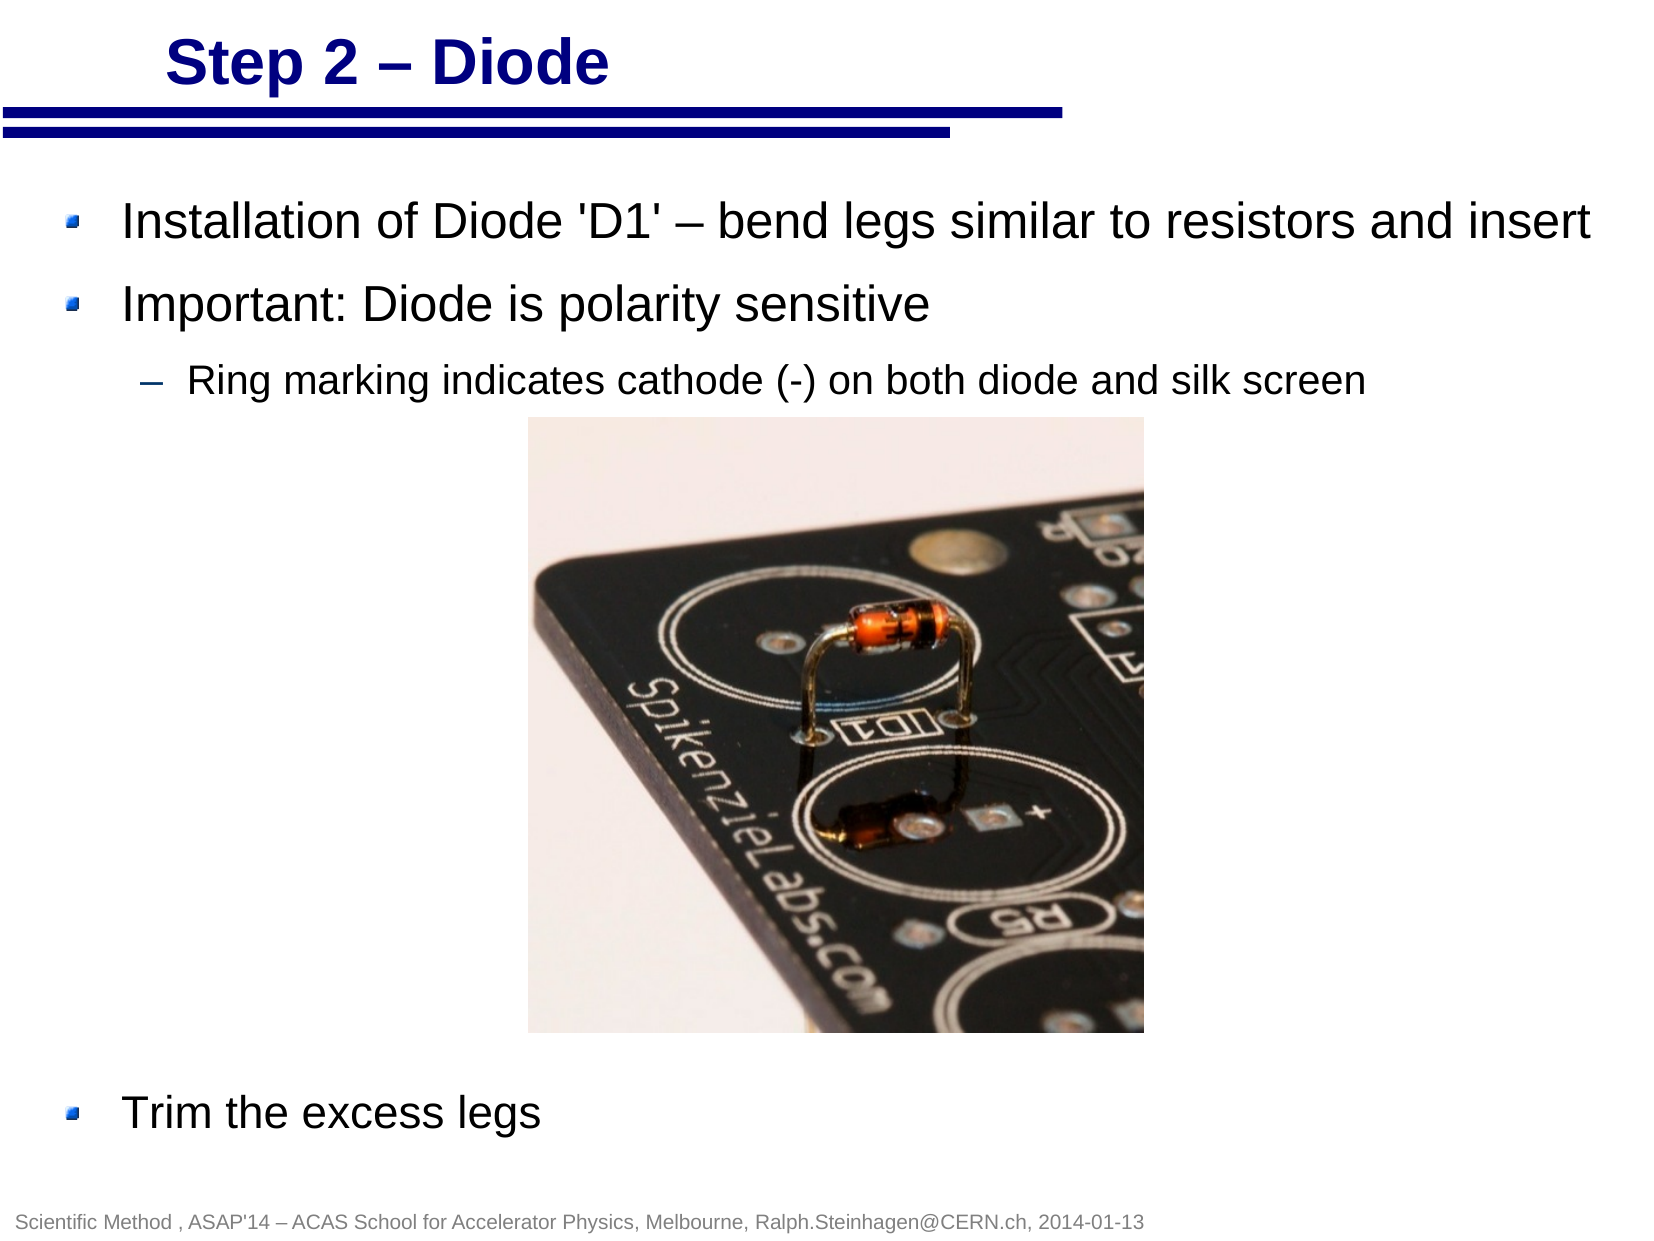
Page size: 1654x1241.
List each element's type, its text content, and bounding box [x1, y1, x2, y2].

title Step 2 – Diode [165, 0, 1323, 124]
picture [528, 417, 1144, 1033]
list Installation of Diode 'D1' – bend legs similar to resistors and insert Important: Diode is polarity sensitive Ring marking indicates cathode (-) on both diode and silk screen Trim the excess legs [65, 192, 1628, 1205]
